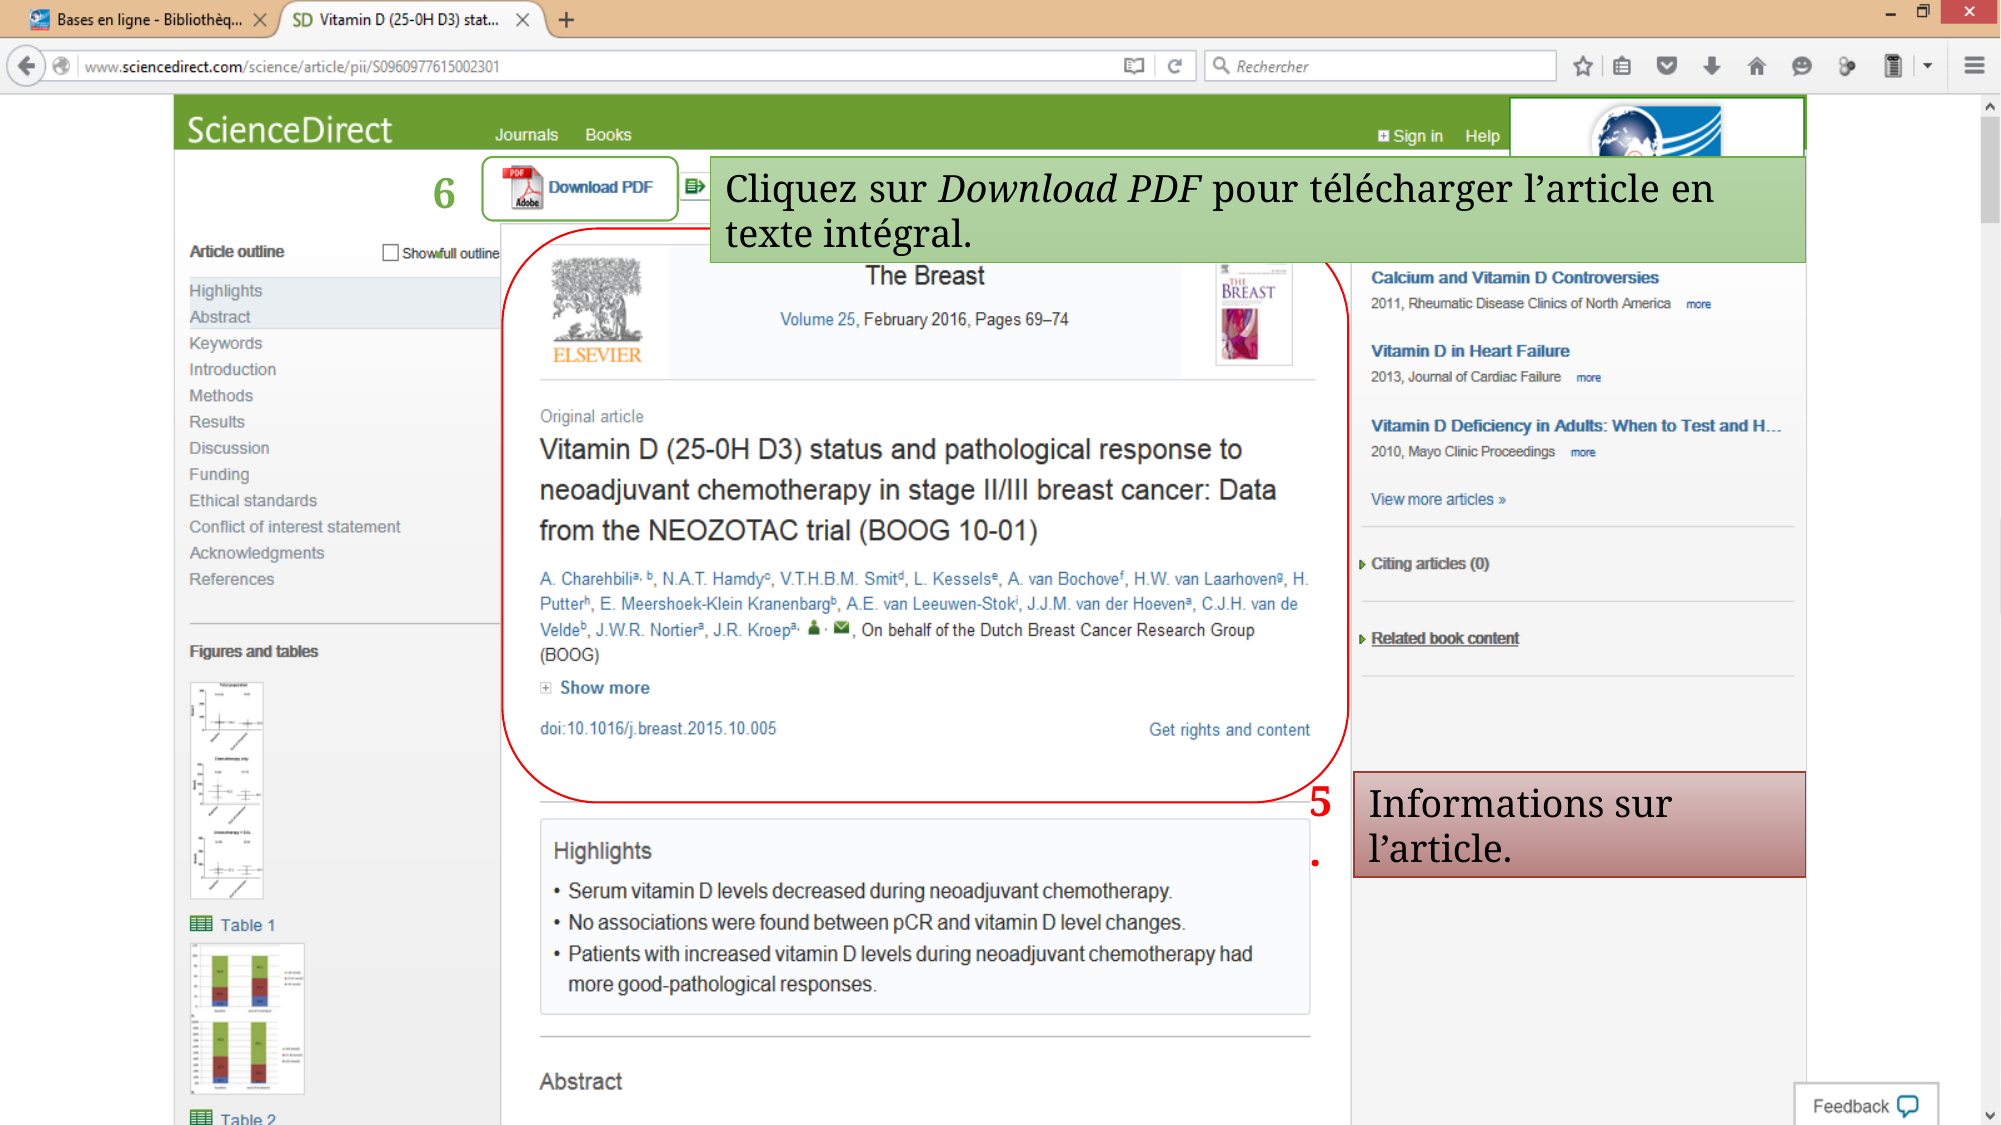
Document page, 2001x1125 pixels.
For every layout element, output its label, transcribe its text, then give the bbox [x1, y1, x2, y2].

picture [0, 0, 2000, 1125]
text_box 5. [1294, 767, 1360, 833]
text_box Cliquez sur Download PDF pour télécharger l’article en texte intégral. [710, 157, 1806, 218]
text_box Informations sur l’article. [1360, 772, 1806, 833]
text_box 6. [417, 158, 483, 225]
